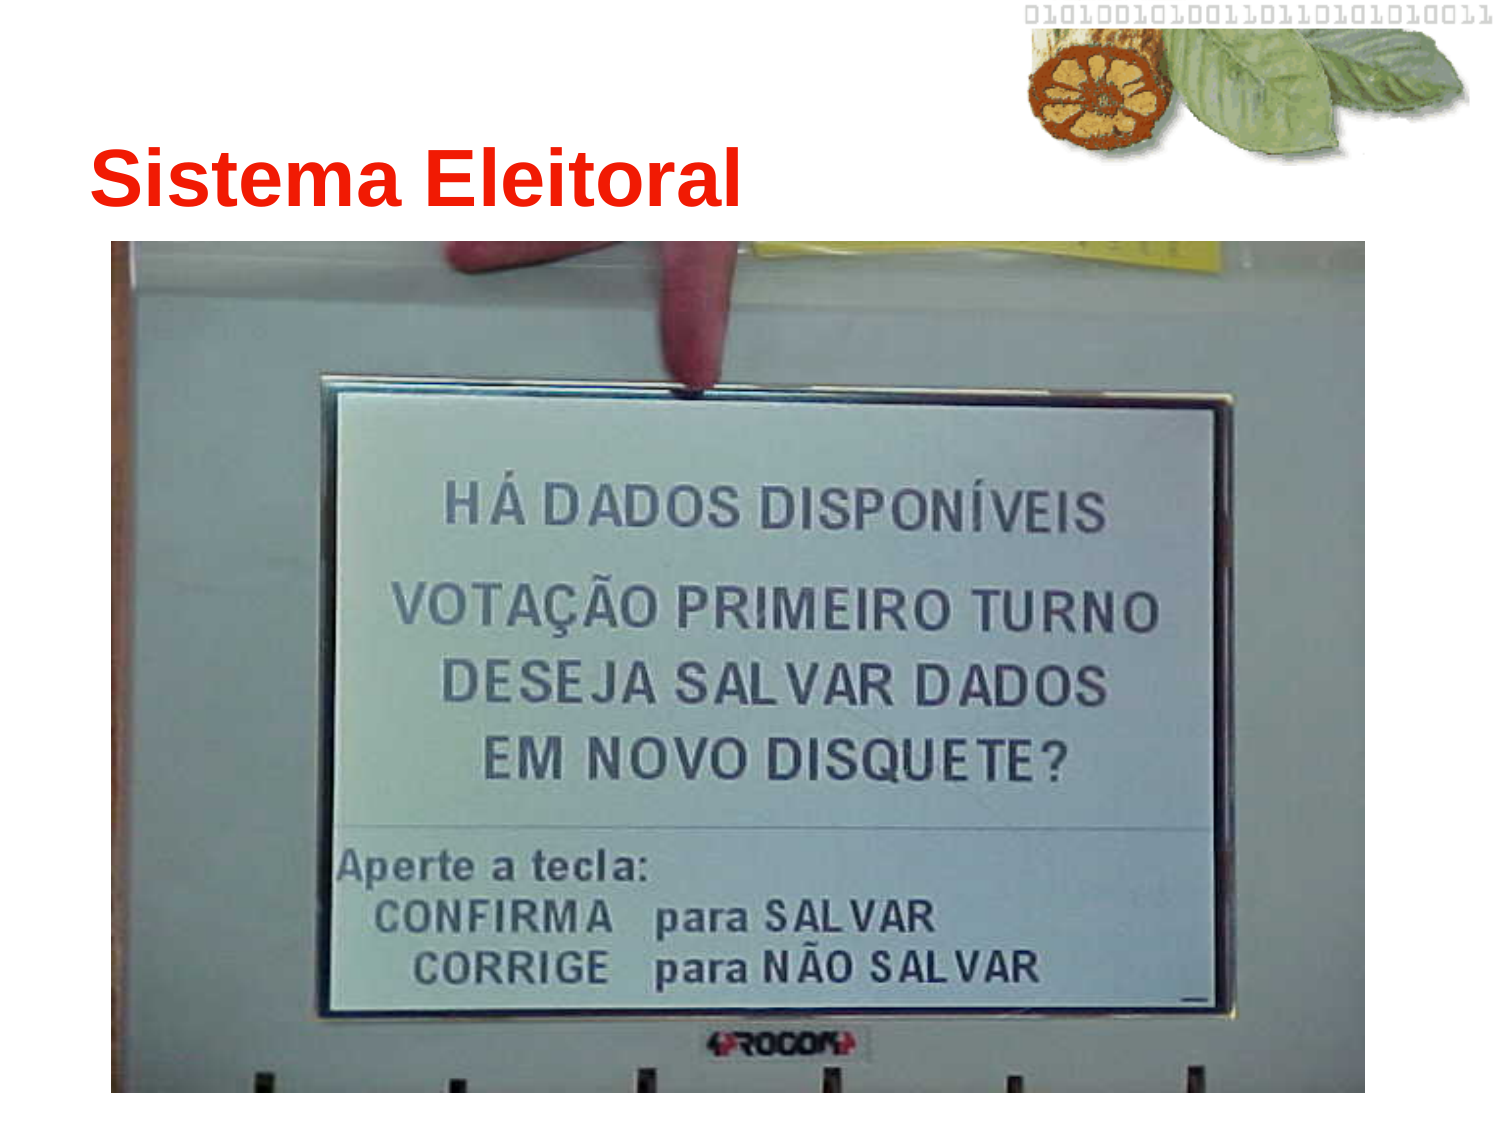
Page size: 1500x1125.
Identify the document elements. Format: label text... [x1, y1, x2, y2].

picture [1021, 0, 1494, 166]
title Sistema Eleitoral [74, 20, 1313, 233]
picture [111, 241, 1365, 1093]
